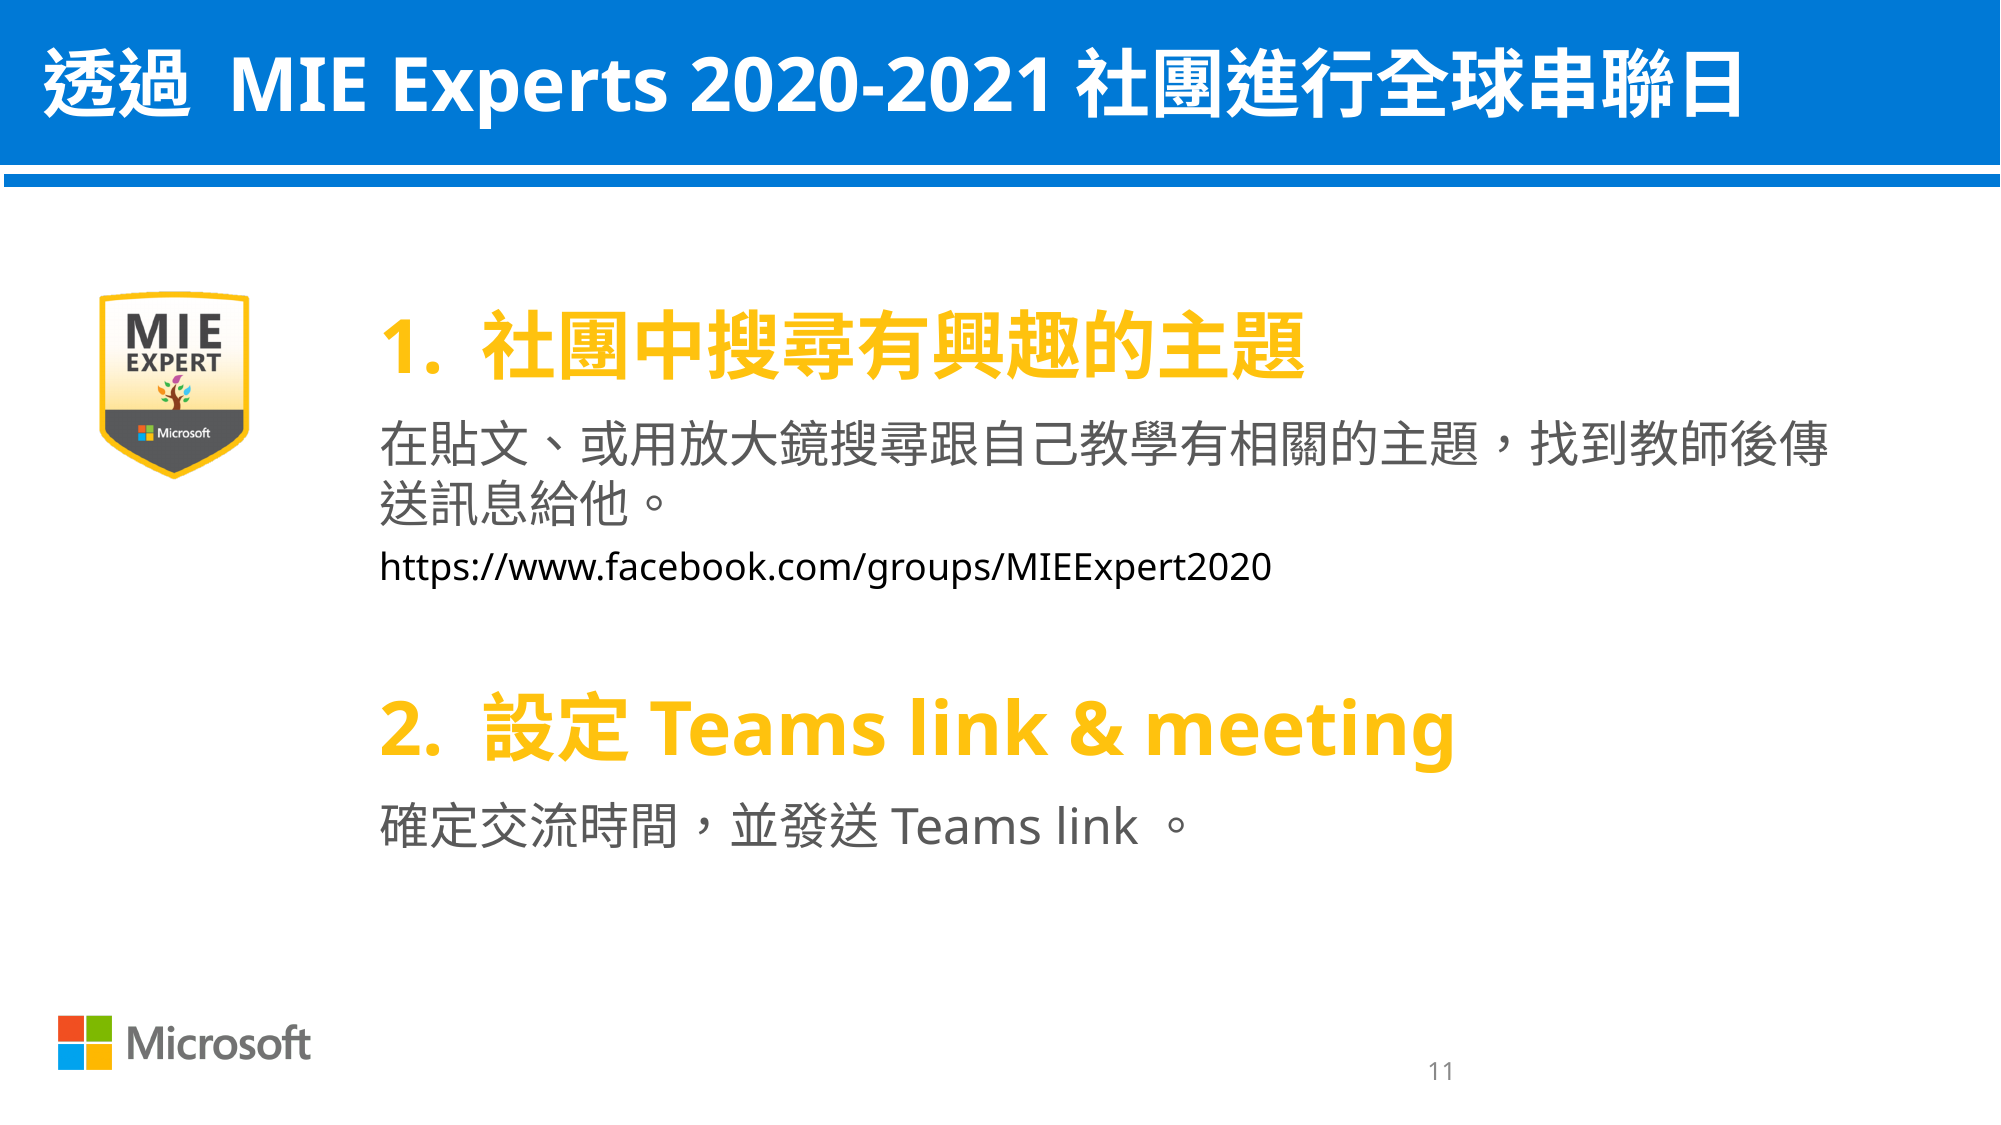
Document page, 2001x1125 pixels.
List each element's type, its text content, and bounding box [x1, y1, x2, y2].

picture [23, 983, 345, 1102]
text_box 確定交流時間，並發送Teams link。 [364, 786, 1851, 863]
text_box [0, 0, 2000, 165]
text_box 11 [1412, 1042, 1863, 1103]
text_box 1. 社團中搜尋有興趣的主題 [364, 291, 1313, 398]
text_box 2. 設定Teams link & meeting [364, 672, 1407, 779]
text_box 透過 MIE Experts 2020-2021社團進行全球串聯日 [27, 29, 1856, 136]
text_box [4, 174, 2000, 187]
text_box 在貼文、或用放大鏡搜尋跟自己教學有相關的主題，找到教師後傳送訊息給他。 [364, 405, 1851, 562]
picture [67, 254, 282, 509]
text_box https://www.facebook.com/groups/MIEExpert2020 [364, 562, 1369, 596]
